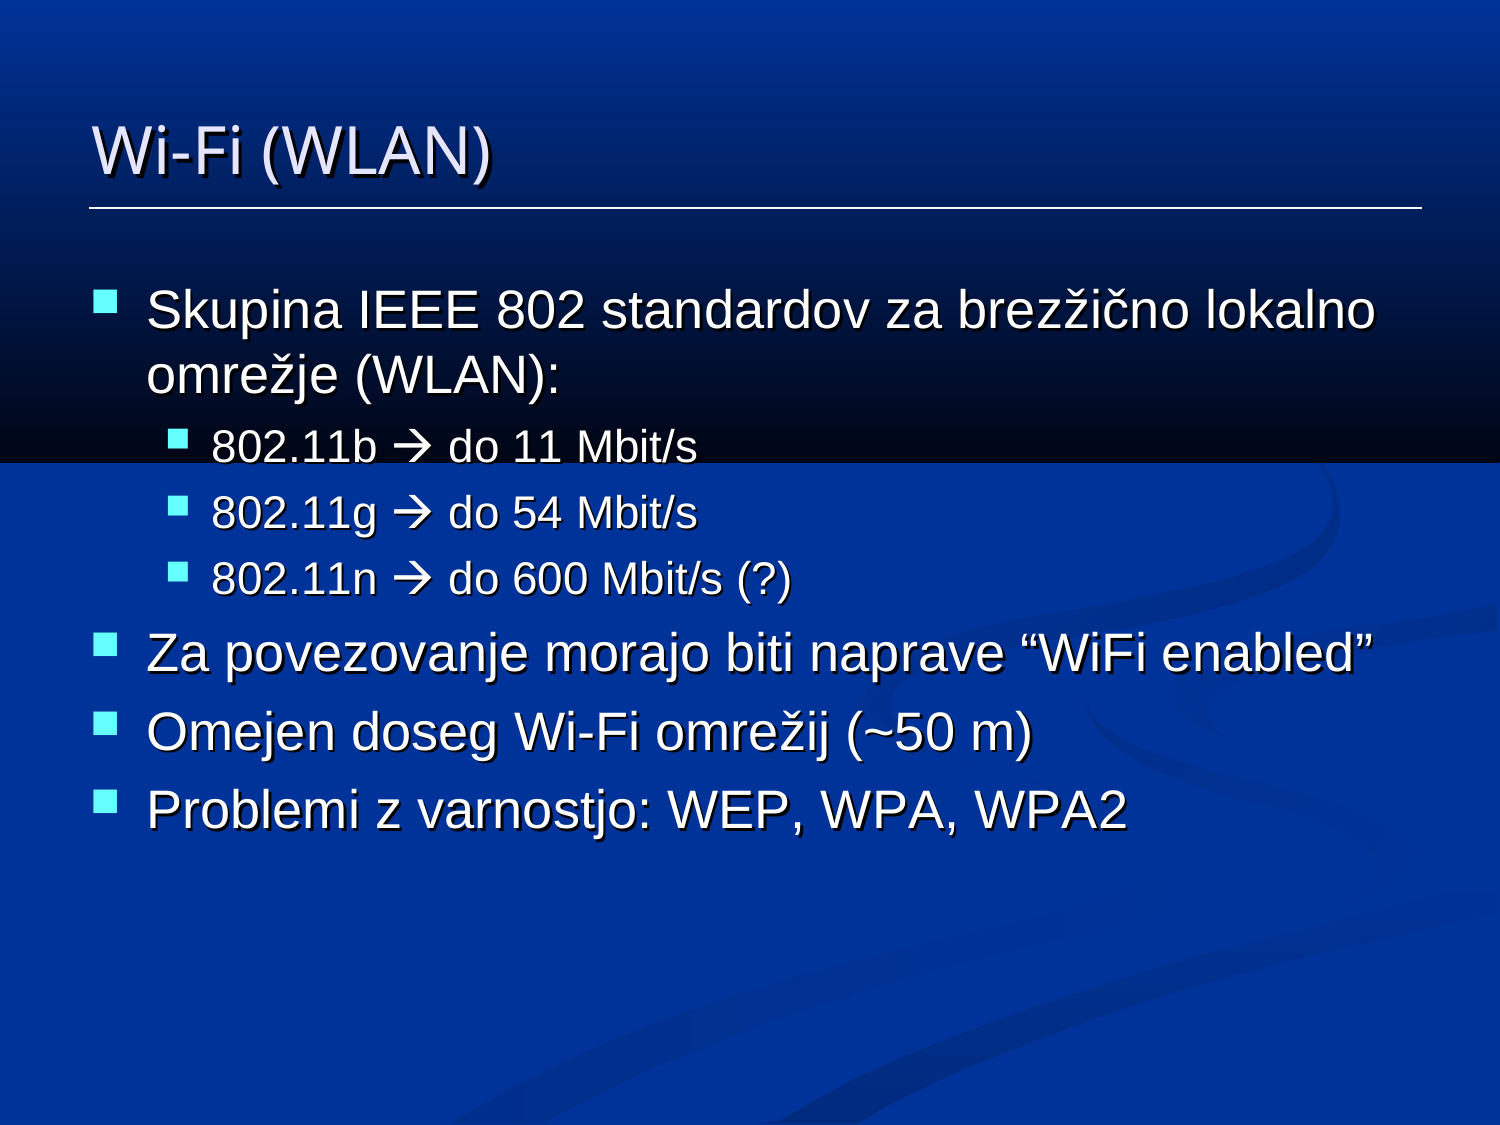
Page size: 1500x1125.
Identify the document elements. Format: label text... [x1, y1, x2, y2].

text_box Wi-Fi (WLAN) [76, 54, 1352, 242]
list Skupina IEEE 802 standardov za brezžično lokalno omrežje (WLAN): 802.11b  do 11 Mbit/s 802.11g  do 54 Mbit/s 802.11n  do 600 Mbit/s (?) Za povezovanje morajo biti naprave “WiFi enabled” Omejen doseg Wi-Fi omrežij (~50 m) Problemi z varnostjo: WEP, WPA, WPA2 [75, 267, 1426, 1071]
